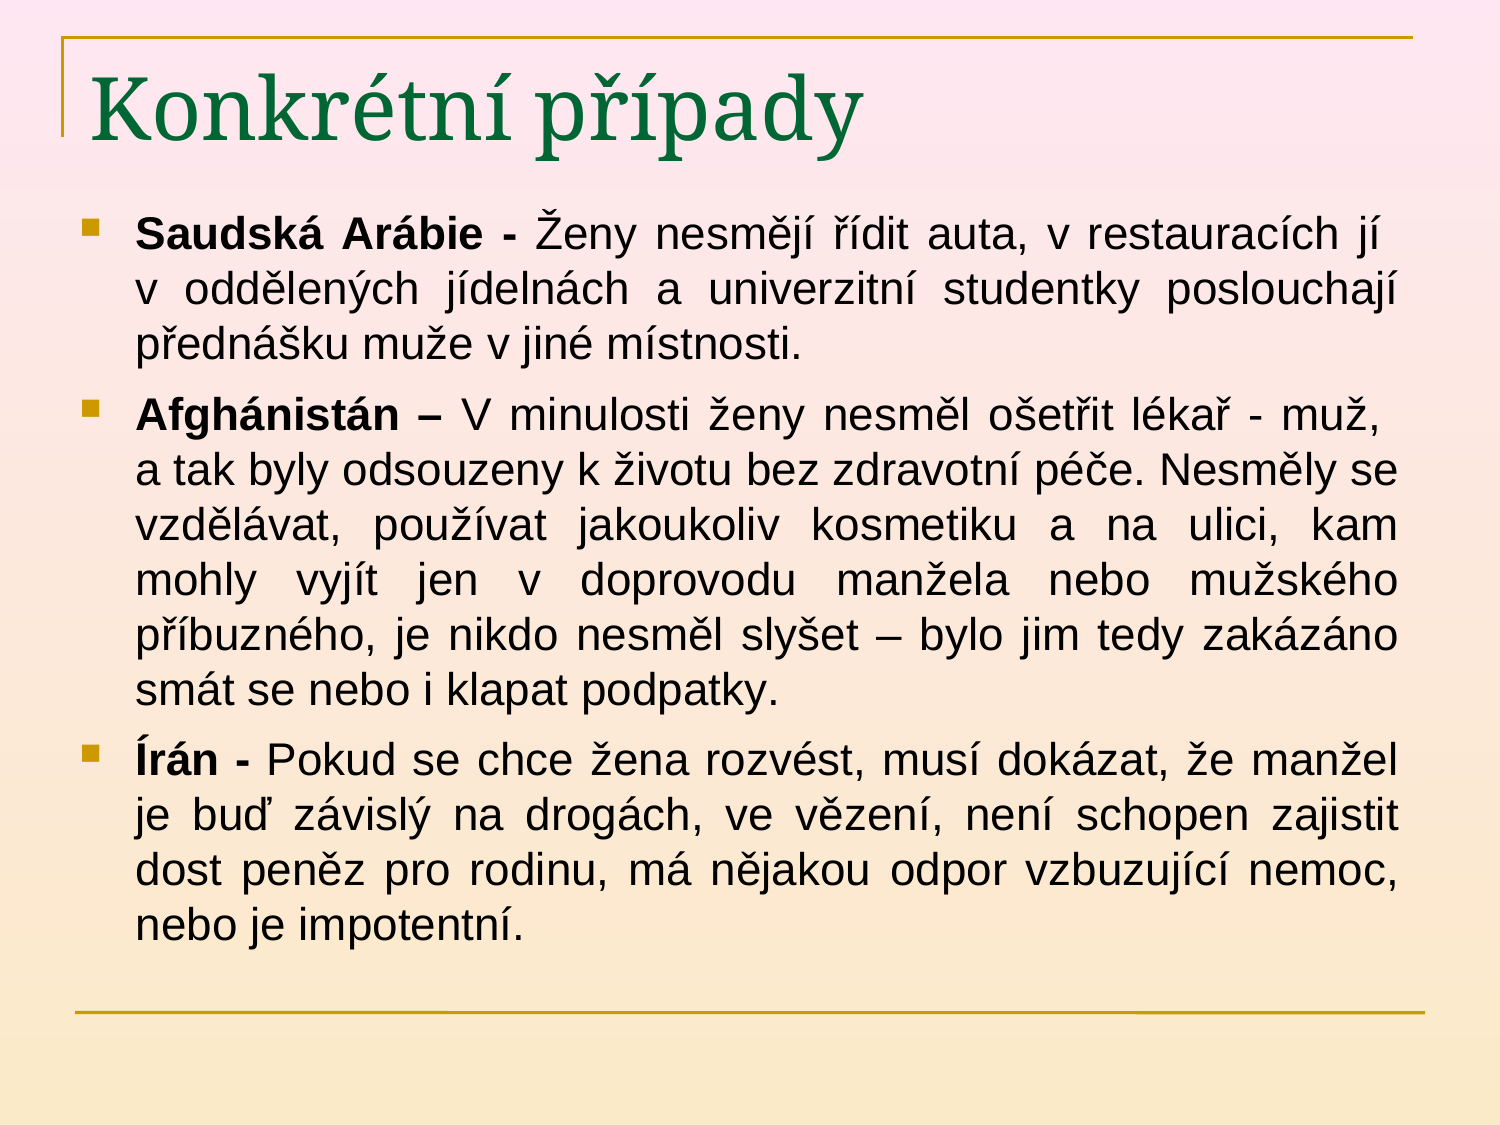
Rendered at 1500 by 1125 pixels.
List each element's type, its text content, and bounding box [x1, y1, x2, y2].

title Konkrétní případy [75, 45, 1425, 271]
list Saudská Arábie - Ženy nesmějí řídit auta, v restauracích jí v oddělených jídelnách a univerzitní studentky poslouchají přednášku muže v jiné místnosti. Afghánistán – V minulosti ženy nesměl ošetřit lékař - muž, a tak byly odsouzeny k životu bez zdravotní péče. Nesměly se vzdělávat, používat jakoukoliv kosmetiku a na ulici, kam mohly vyjít jen v doprovodu manžela nebo mužského příbuzného, je nikdo nesměl slyšet – bylo jim tedy zakázáno smát se nebo i klapat podpatky. Írán - Pokud se chce žena rozvést, musí dokázat, že manžel je buď závislý na drogách, ve vězení, není schopen zajistit dost peněz pro rodinu, má nějakou odpor vzbuzující nemoc, nebo je impotentní. [64, 196, 1415, 1029]
